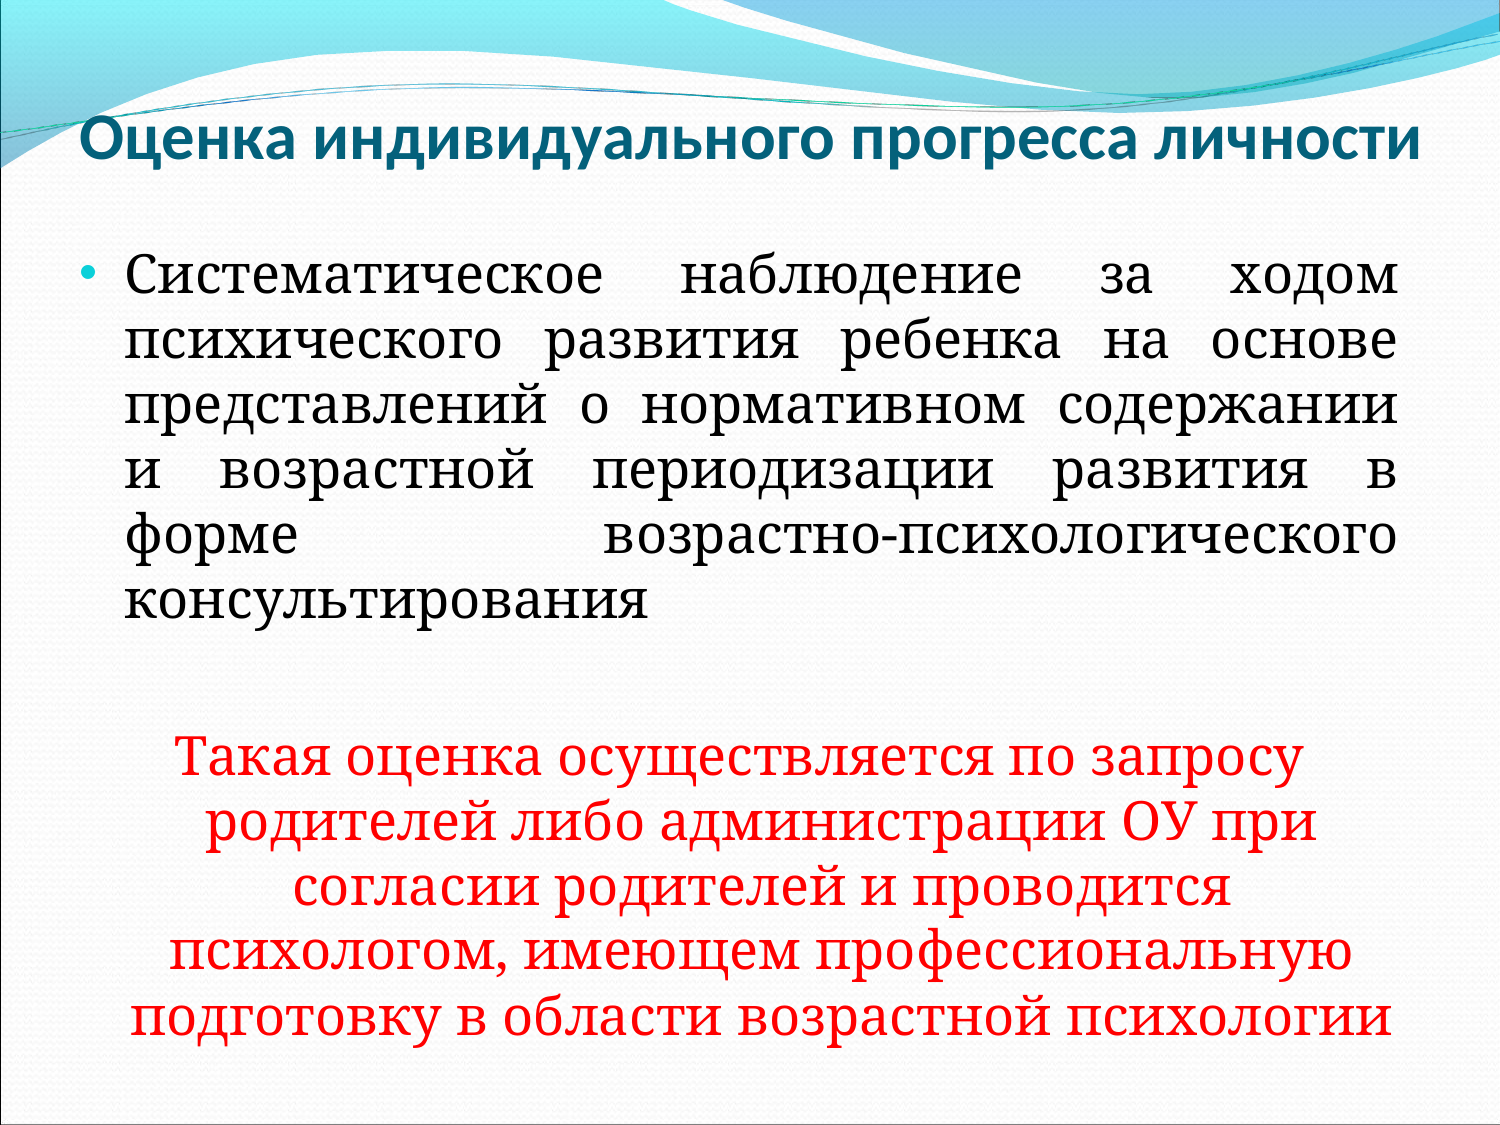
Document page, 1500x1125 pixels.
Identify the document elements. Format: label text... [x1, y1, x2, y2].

picture [0, 0, 1500, 1125]
title Оценка индивидуального прогресса личности [76, 42, 1427, 173]
list Систематическое наблюдение за ходом психического развития ребенка на основе представлений о нормативном содержании и возрастной периодизации развития в форме возрастно-психологического консультирования Такая оценка осуществляется по запросу родителей либо администрации ОУ при согласии родителей и проводится психологом, имеющем профессиональную подготовку в области возрастной психологии [64, 231, 1415, 1078]
